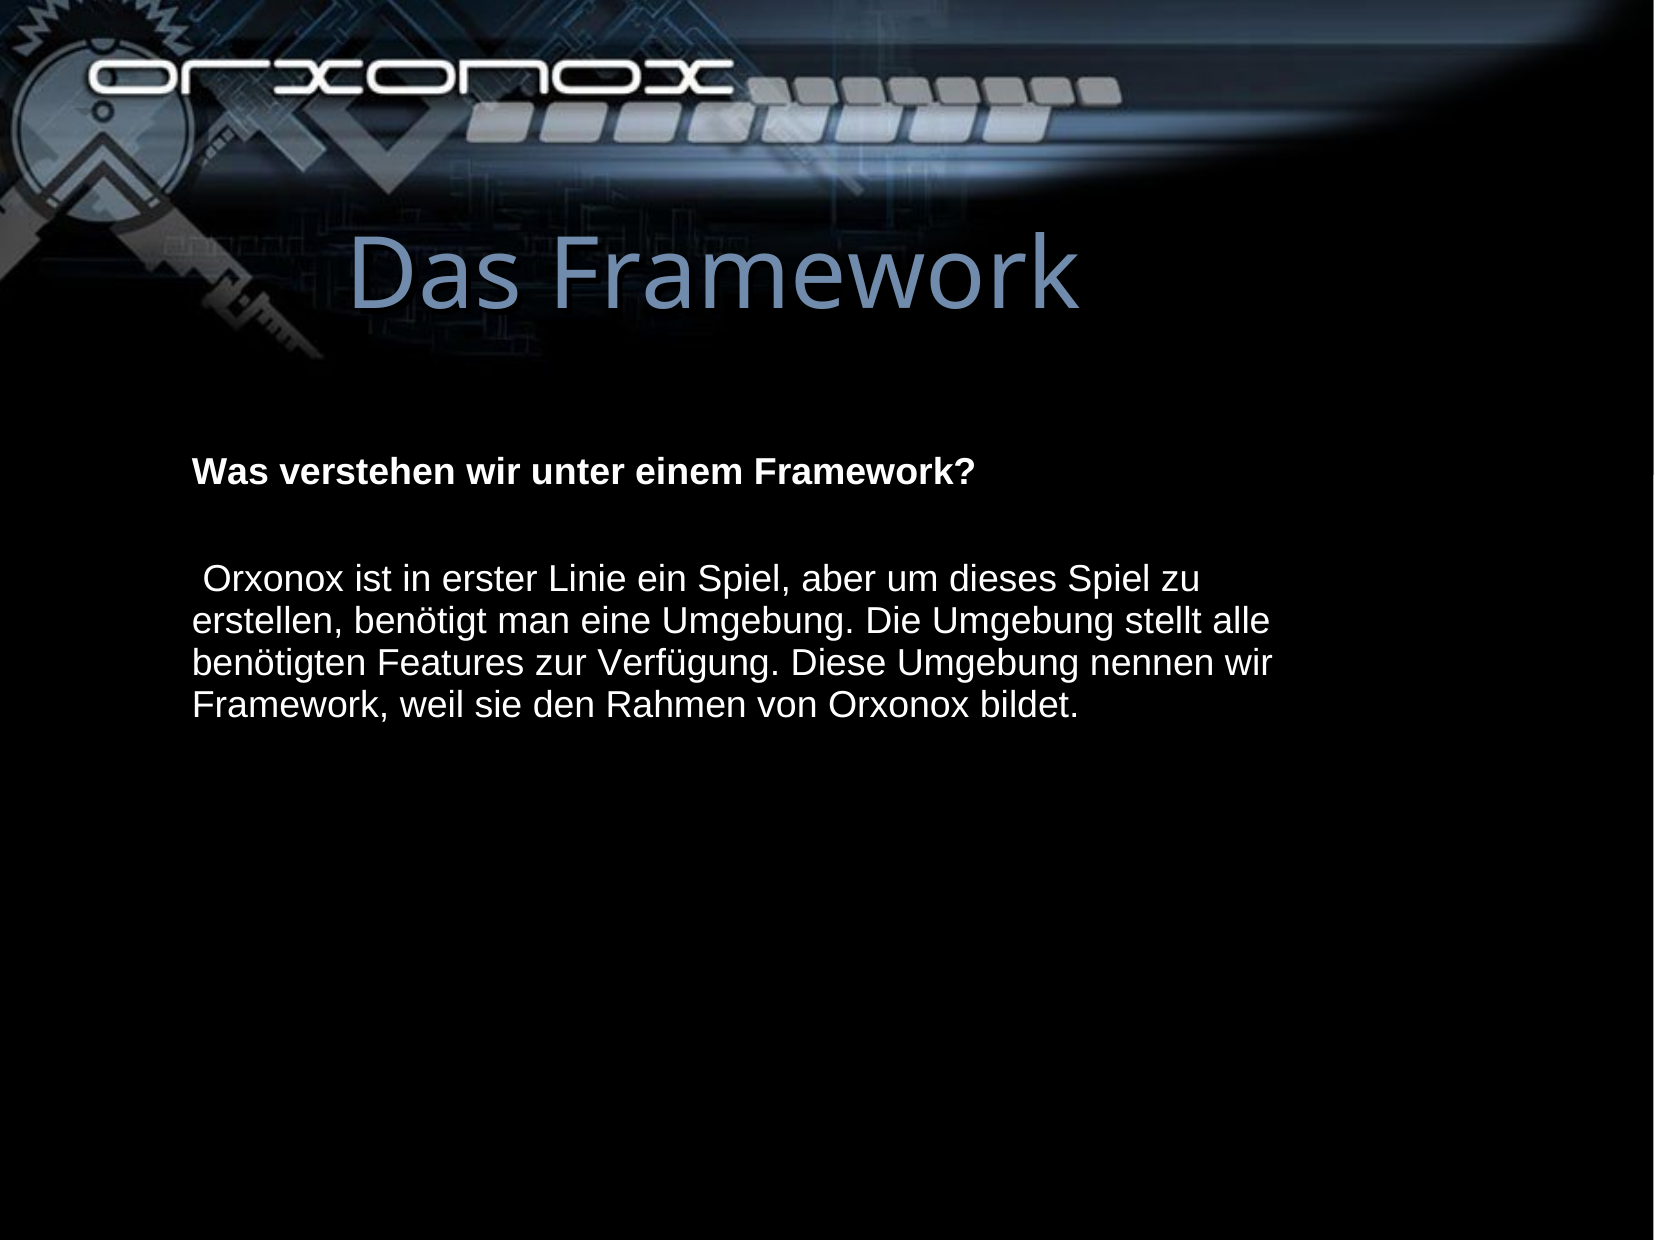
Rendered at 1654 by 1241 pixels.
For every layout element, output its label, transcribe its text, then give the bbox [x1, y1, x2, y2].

picture [0, 0, 1654, 475]
text_box Das Framework [330, 194, 1306, 344]
text_box Was verstehen wir unter einem Framework? Orxonox ist in erster Linie ein Spiel, aber um dieses Spiel zu erstellen, benötigt man eine Umgebung. Die Umgebung stellt alle benötigten Features zur Verfügung. Diese Umgebung nennen wir Framework, weil sie den Rahmen von Orxonox bildet. [177, 442, 1329, 735]
